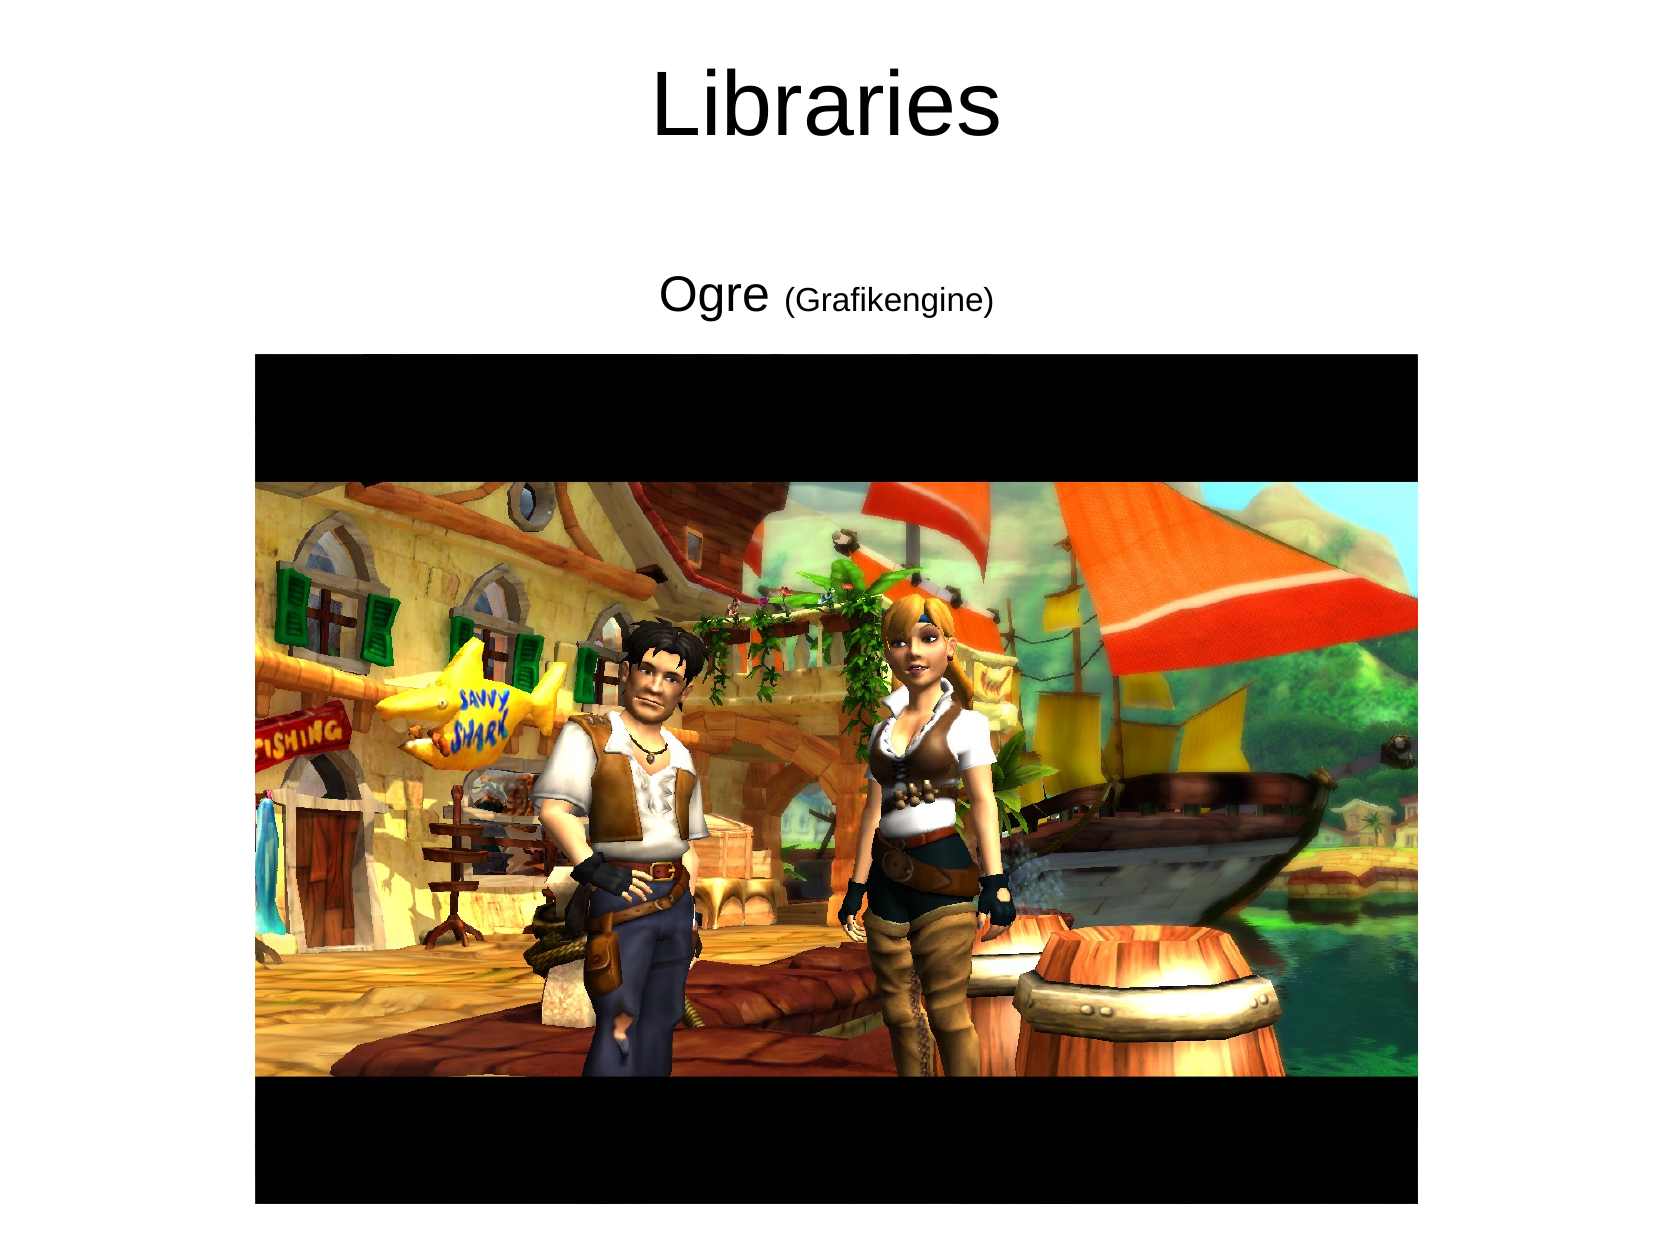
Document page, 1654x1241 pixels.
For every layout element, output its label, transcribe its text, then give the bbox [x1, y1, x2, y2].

picture [255, 354, 1418, 1204]
text_box Ogre (Grafikengine) [82, 265, 1571, 325]
title Libraries [82, 0, 1571, 208]
